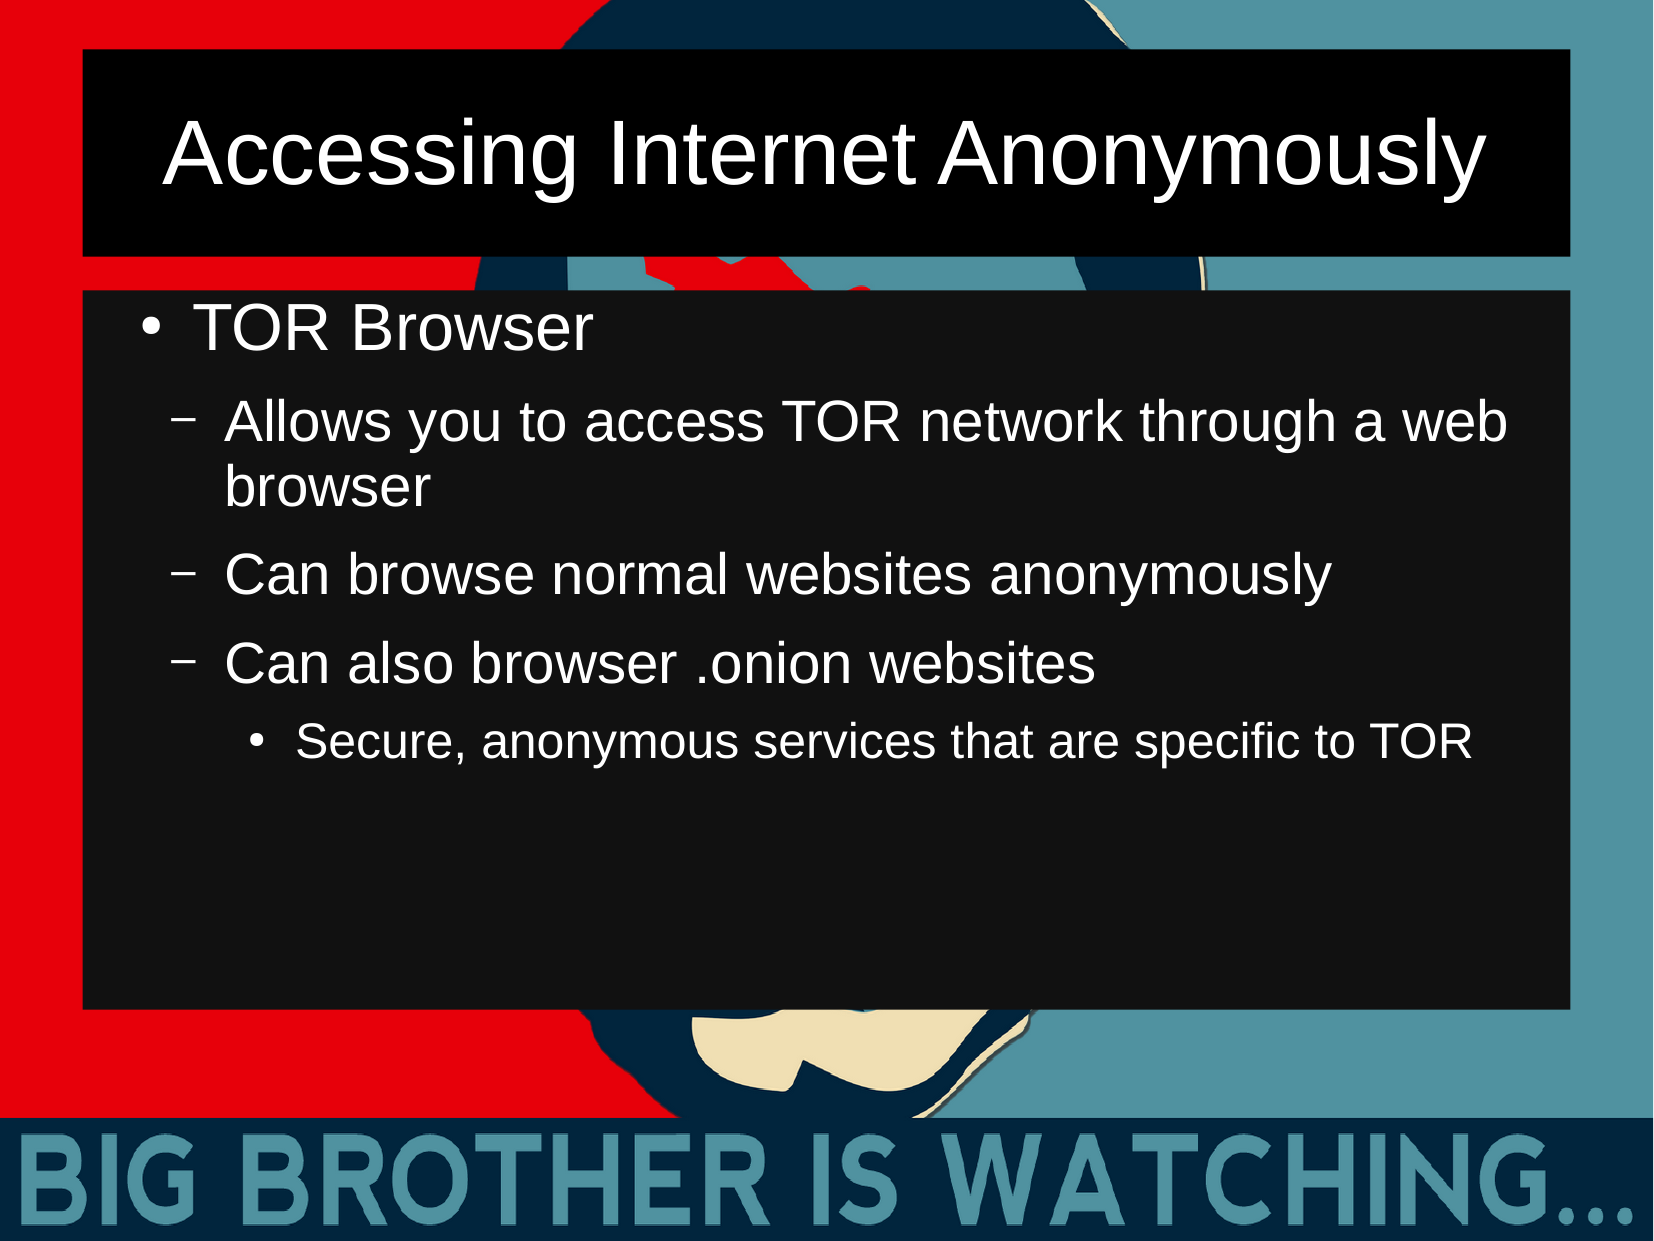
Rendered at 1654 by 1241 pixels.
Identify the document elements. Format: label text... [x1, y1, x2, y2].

title Accessing Internet Anonymously [82, 49, 1571, 257]
picture [0, 0, 1654, 1241]
list TOR Browser Allows you to access TOR network through a web browser Can browse normal websites anonymously Can also browser .onion websites Secure, anonymous services that are specific to TOR [82, 290, 1571, 1010]
